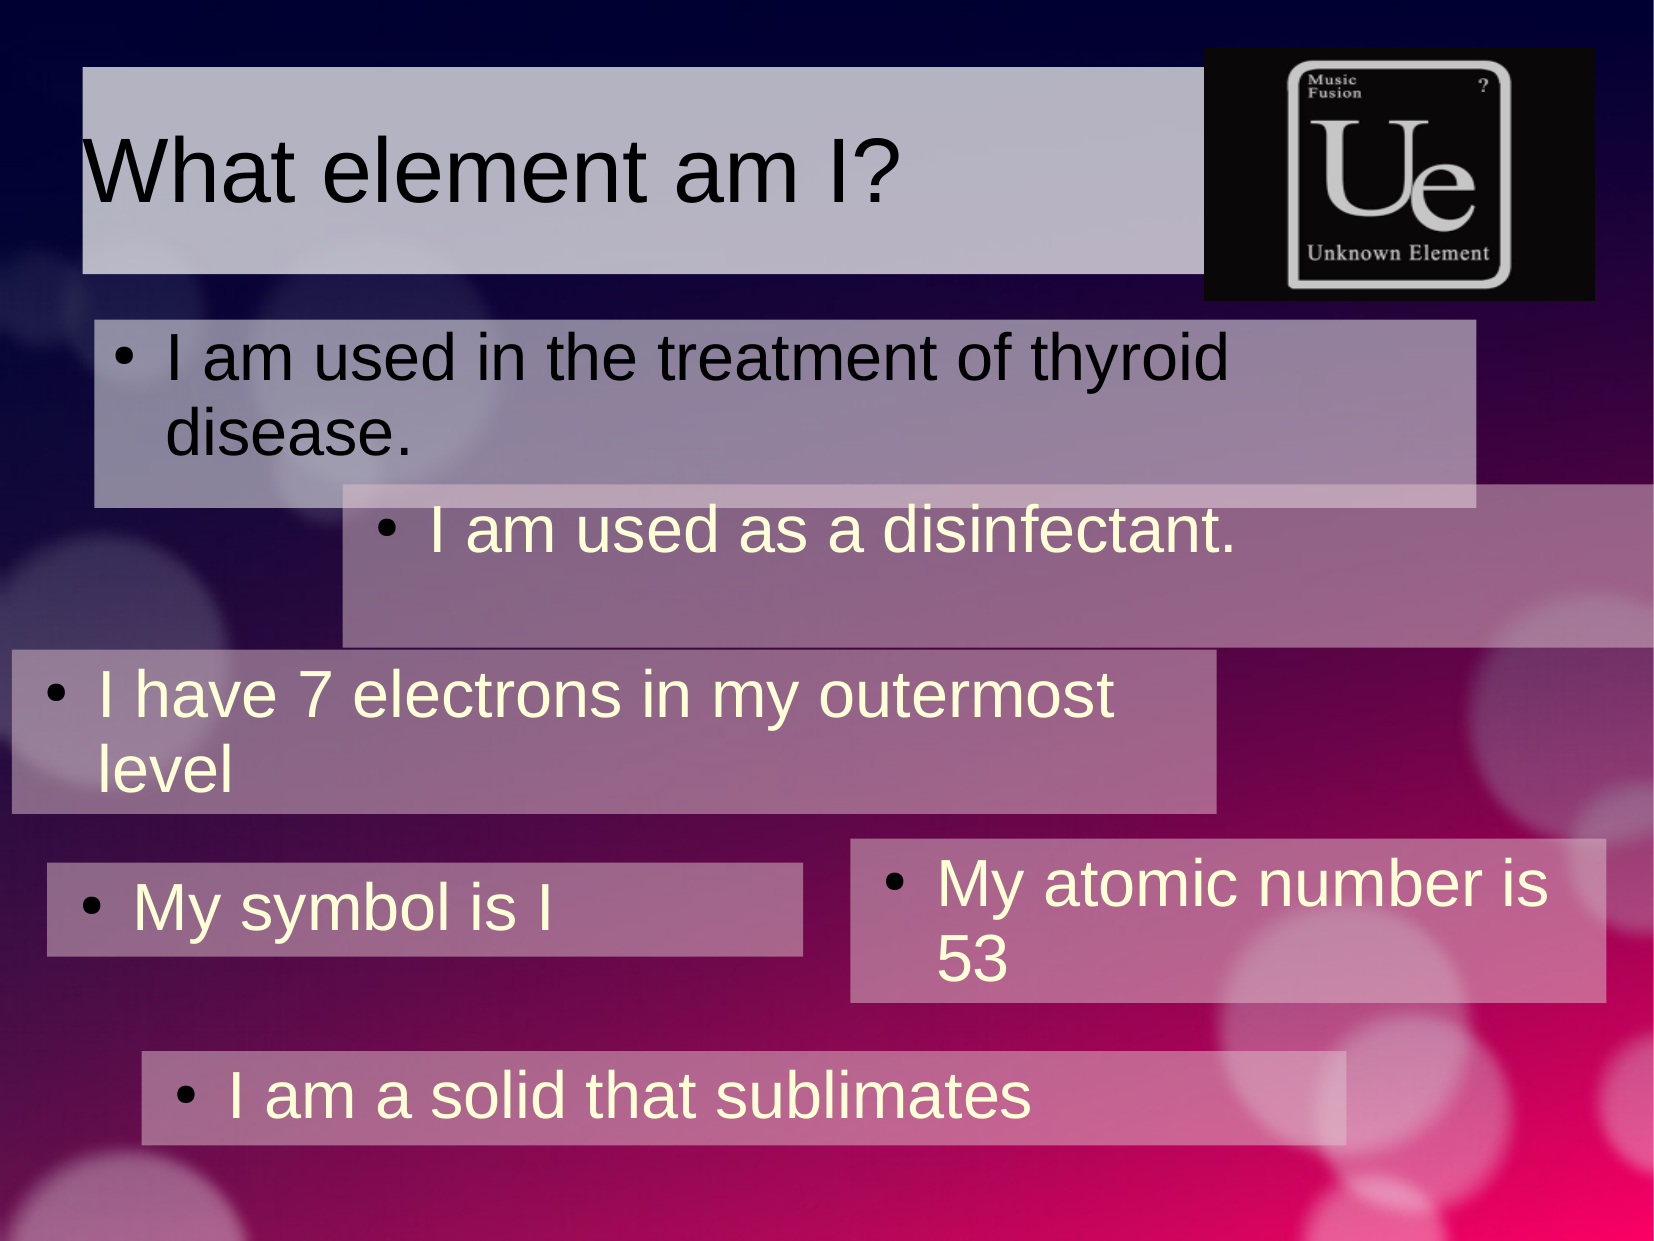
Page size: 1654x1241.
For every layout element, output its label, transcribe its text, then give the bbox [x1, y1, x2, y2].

list I am used in the treatment of thyroid disease. [94, 319, 1477, 508]
text_box My atomic number is 53 [850, 838, 1607, 1002]
text_box I am a solid that sublimates [141, 1051, 1347, 1146]
text_box I am used as a disinfectant. [342, 484, 1654, 648]
title What element am I? [82, 67, 1204, 275]
text_box I have 7 electrons in my outermost level [11, 649, 1217, 813]
picture [0, 0, 1654, 1241]
text_box My symbol is I [47, 862, 804, 957]
